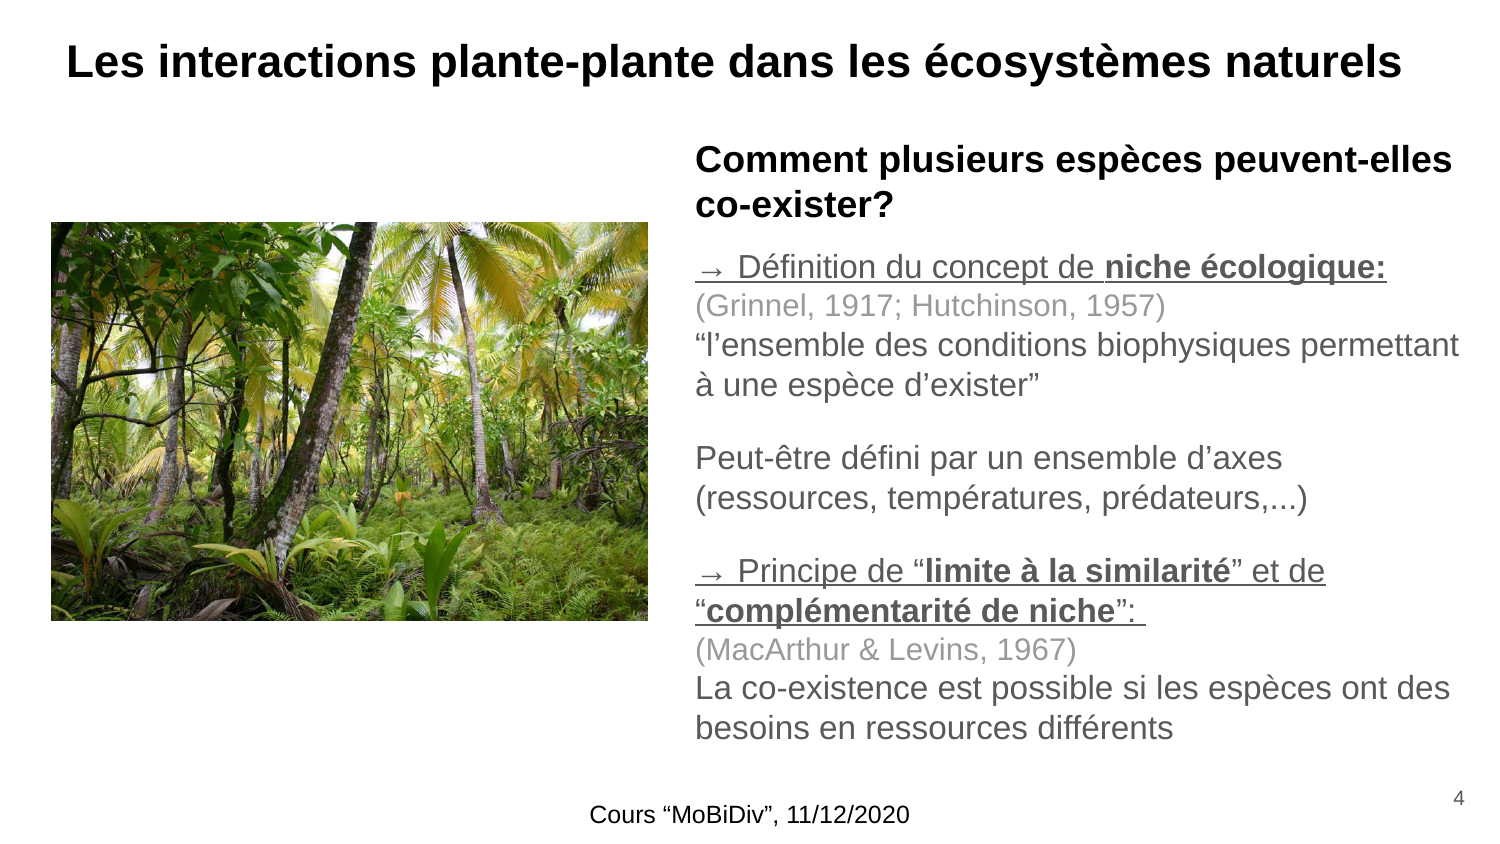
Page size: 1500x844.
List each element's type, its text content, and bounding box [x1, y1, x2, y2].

picture [51, 222, 648, 621]
list Comment plusieurs espèces peuvent-elles co-exister? → Définition du concept de niche écologique: (Grinnel, 1917; Hutchinson, 1957) “l’ensemble des conditions biophysiques permettant à une espèce d’exister” Peut-être défini par un ensemble d’axes (ressources, températures, prédateurs,...) → Principe de “limite à la similarité” et de “complémentarité de niche”: (MacArthur & Levins, 1967) La co-existence est possible si les espèces ont des besoins en ressources différents [680, 119, 1480, 835]
slide_number <number> [1389, 764, 1480, 830]
title Les interactions plante-plante dans les écosystèmes naturels [51, 16, 1480, 102]
